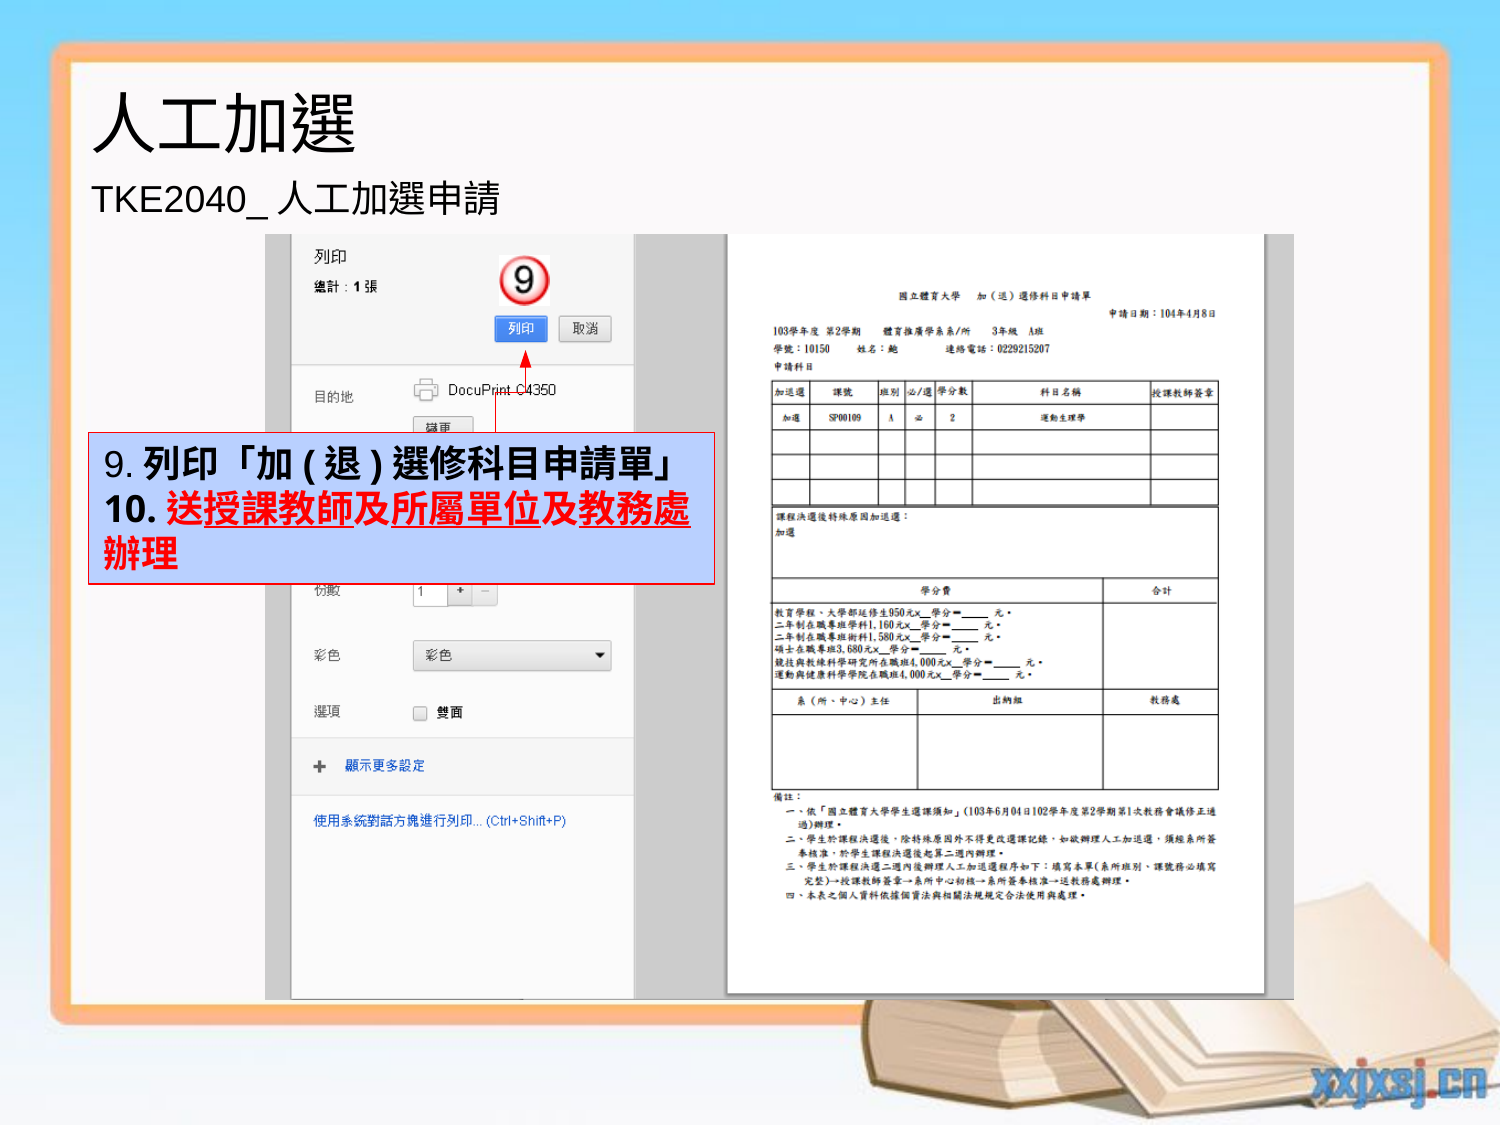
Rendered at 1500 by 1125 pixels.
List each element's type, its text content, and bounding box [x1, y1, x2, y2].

picture [0, 0, 1500, 1125]
text_box 人工加選 [75, 66, 1426, 177]
text_box TKE2040_人工加選申請 [75, 167, 512, 229]
text_box 9.列印「加(退)選修科目申請單」 10.送授課教師及所屬單位及教務處辦理 [88, 432, 715, 585]
